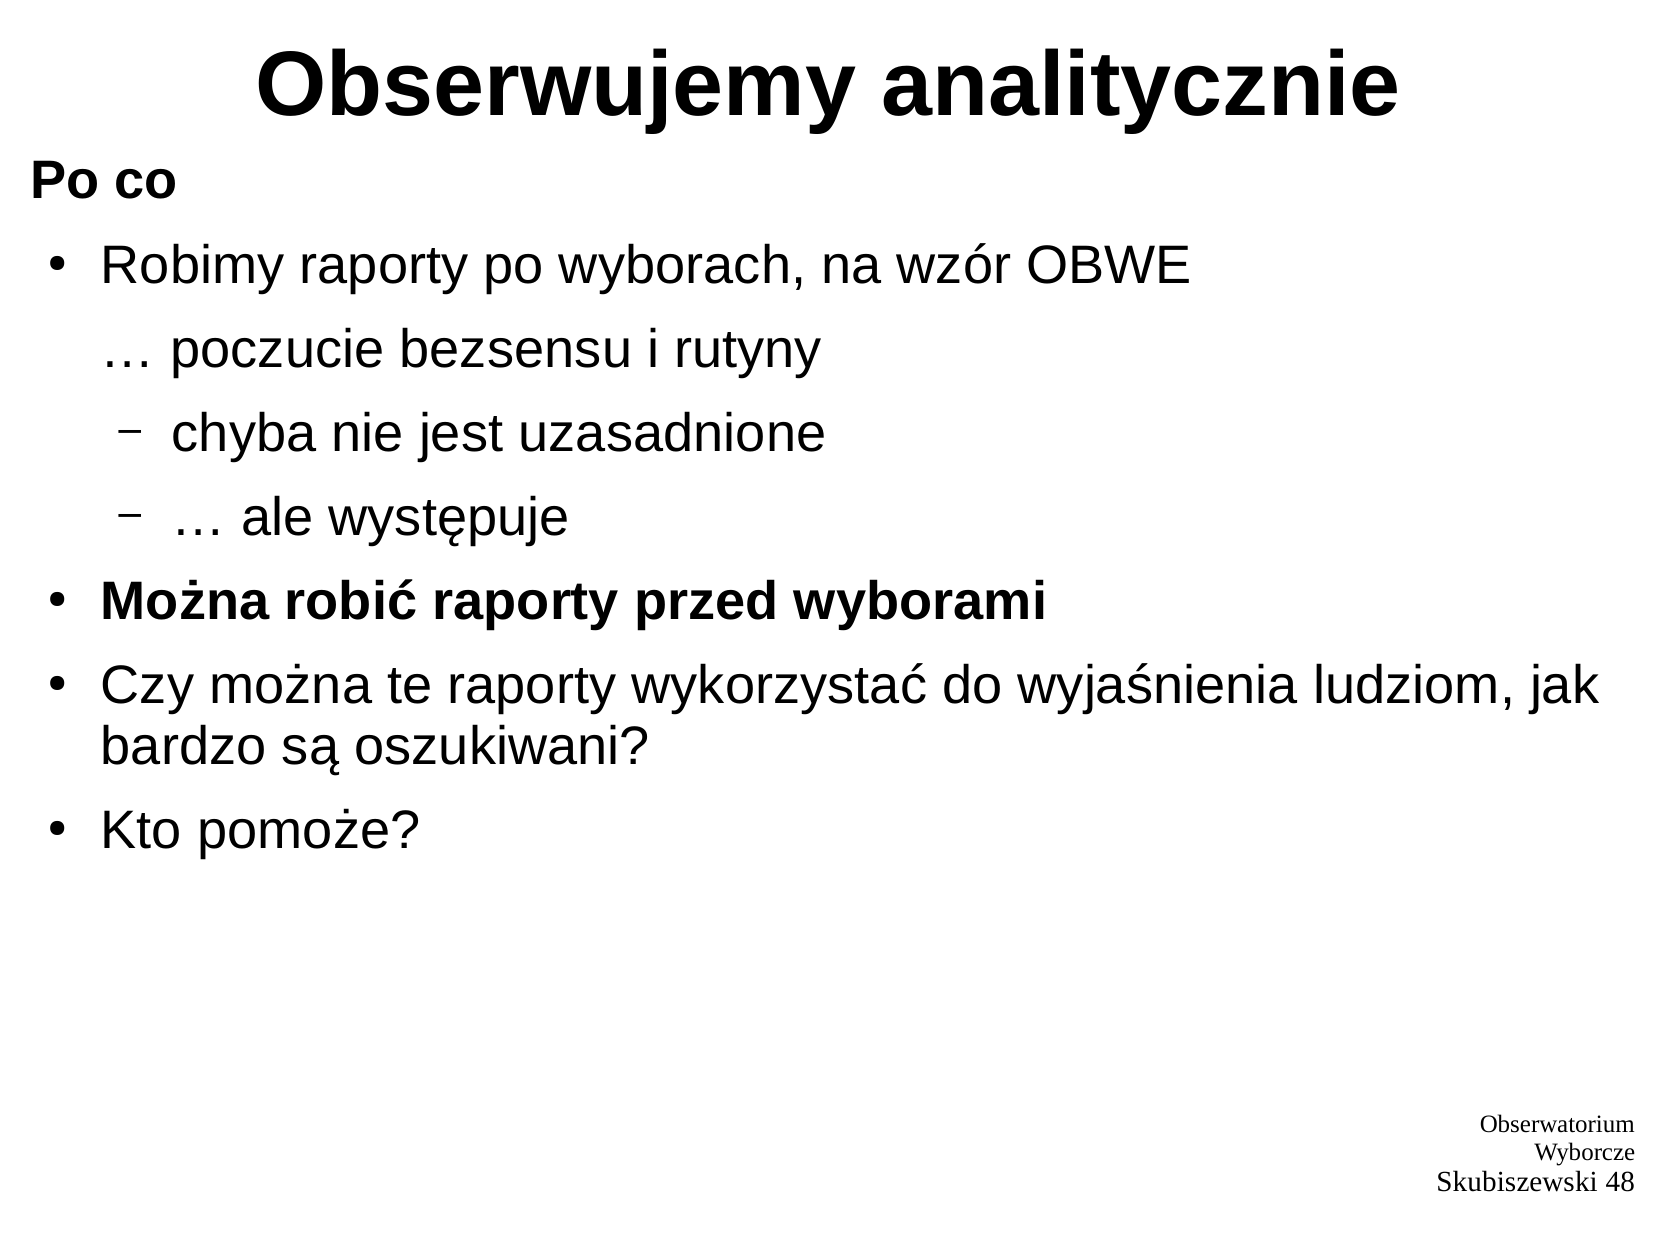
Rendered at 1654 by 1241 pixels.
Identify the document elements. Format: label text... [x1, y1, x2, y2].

list Po co Robimy raporty po wyborach, na wzór OBWE … poczucie bezsensu i rutyny chyba nie jest uzasadnione … ale występuje Można robić raporty przed wyborami Czy można te raporty wykorzystać do wyjaśnienia ludziom, jak bardzo są oszukiwani? Kto pomoże? [30, 150, 1621, 1186]
title Obserwujemy analitycznie [84, 32, 1573, 150]
